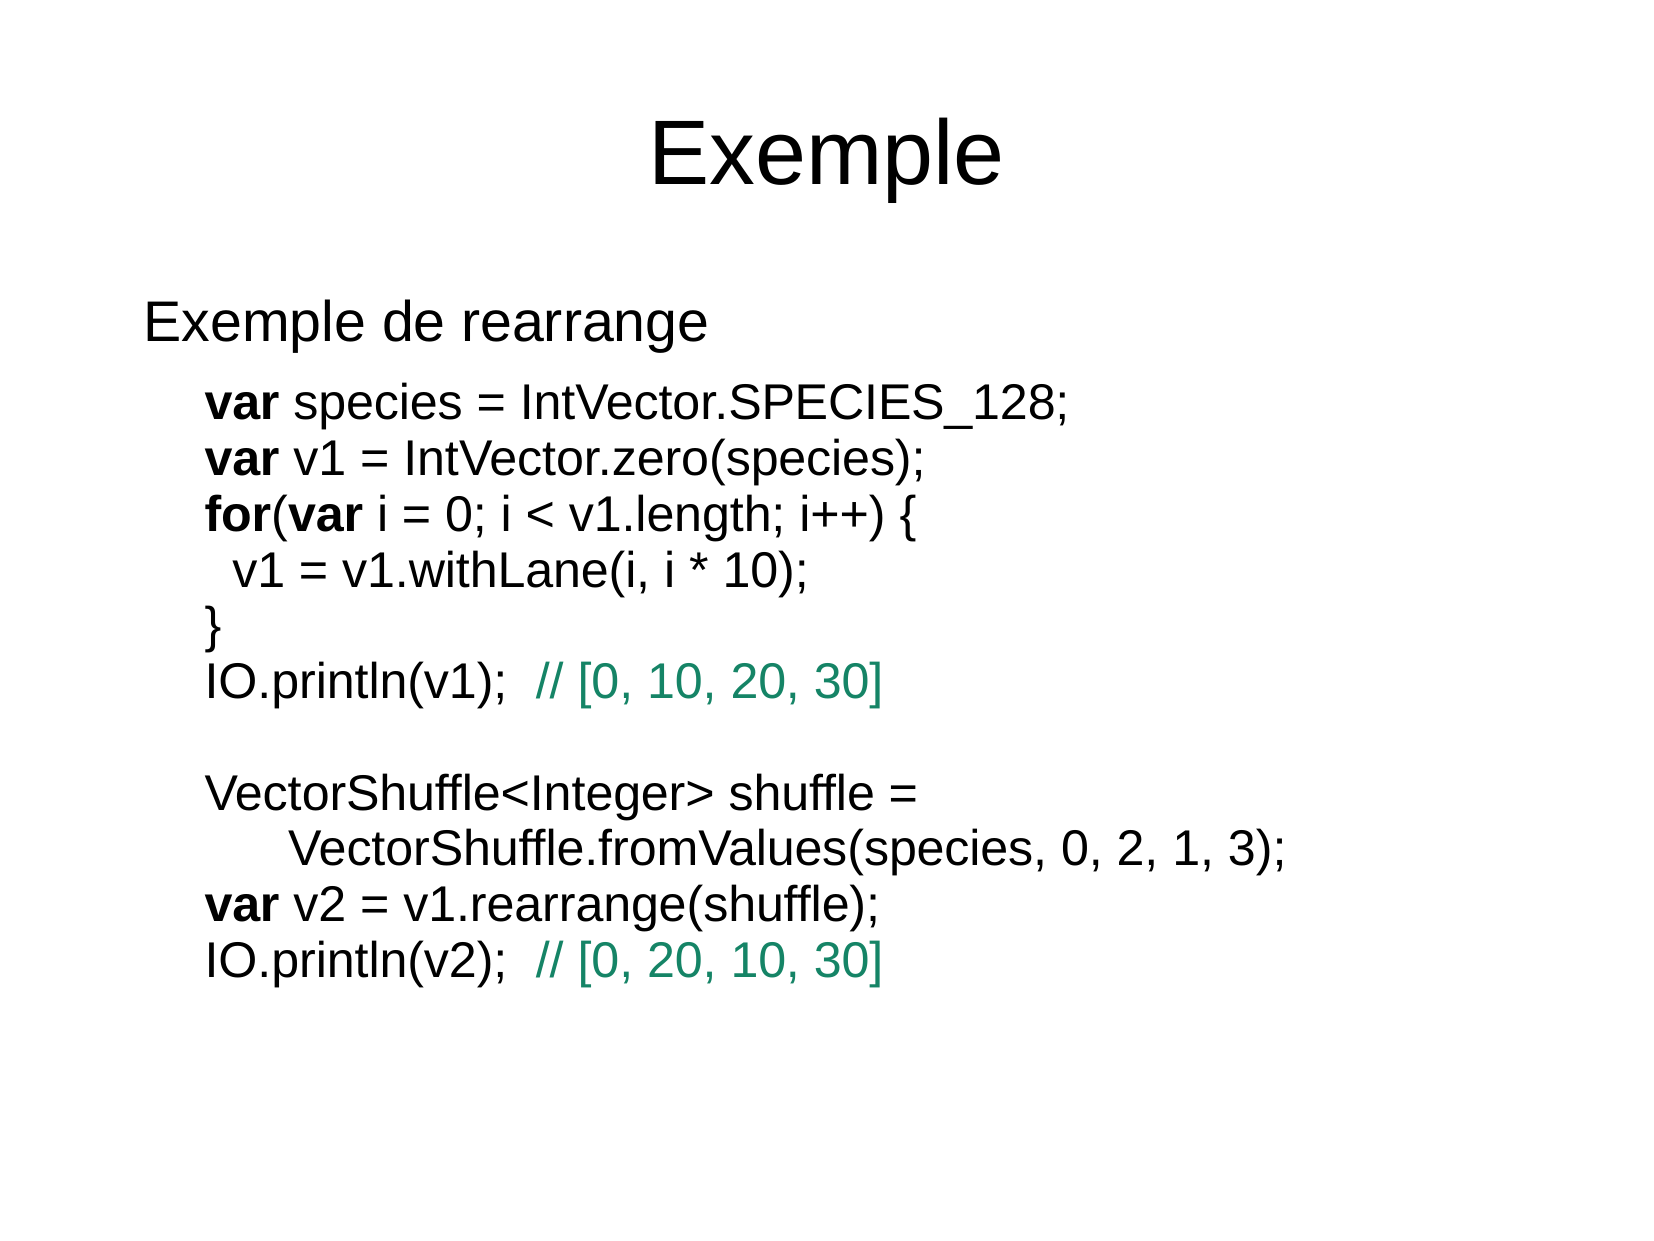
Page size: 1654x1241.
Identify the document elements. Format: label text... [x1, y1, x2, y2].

title Exemple [82, 49, 1571, 257]
list Exemple de rearrange var species = IntVector.SPECIES_128; var v1 = IntVector.zero(species); for(var i = 0; i < v1.length; i++) { v1 = v1.withLane(i, i * 10); } IO.println(v1); // [0, 10, 20, 30] VectorShuffle<Integer> shuffle = VectorShuffle.fromValues(species, 0, 2, 1, 3); var v2 = v1.rearrange(shuffle); IO.println(v2); // [0, 20, 10, 30] [82, 290, 1571, 1156]
